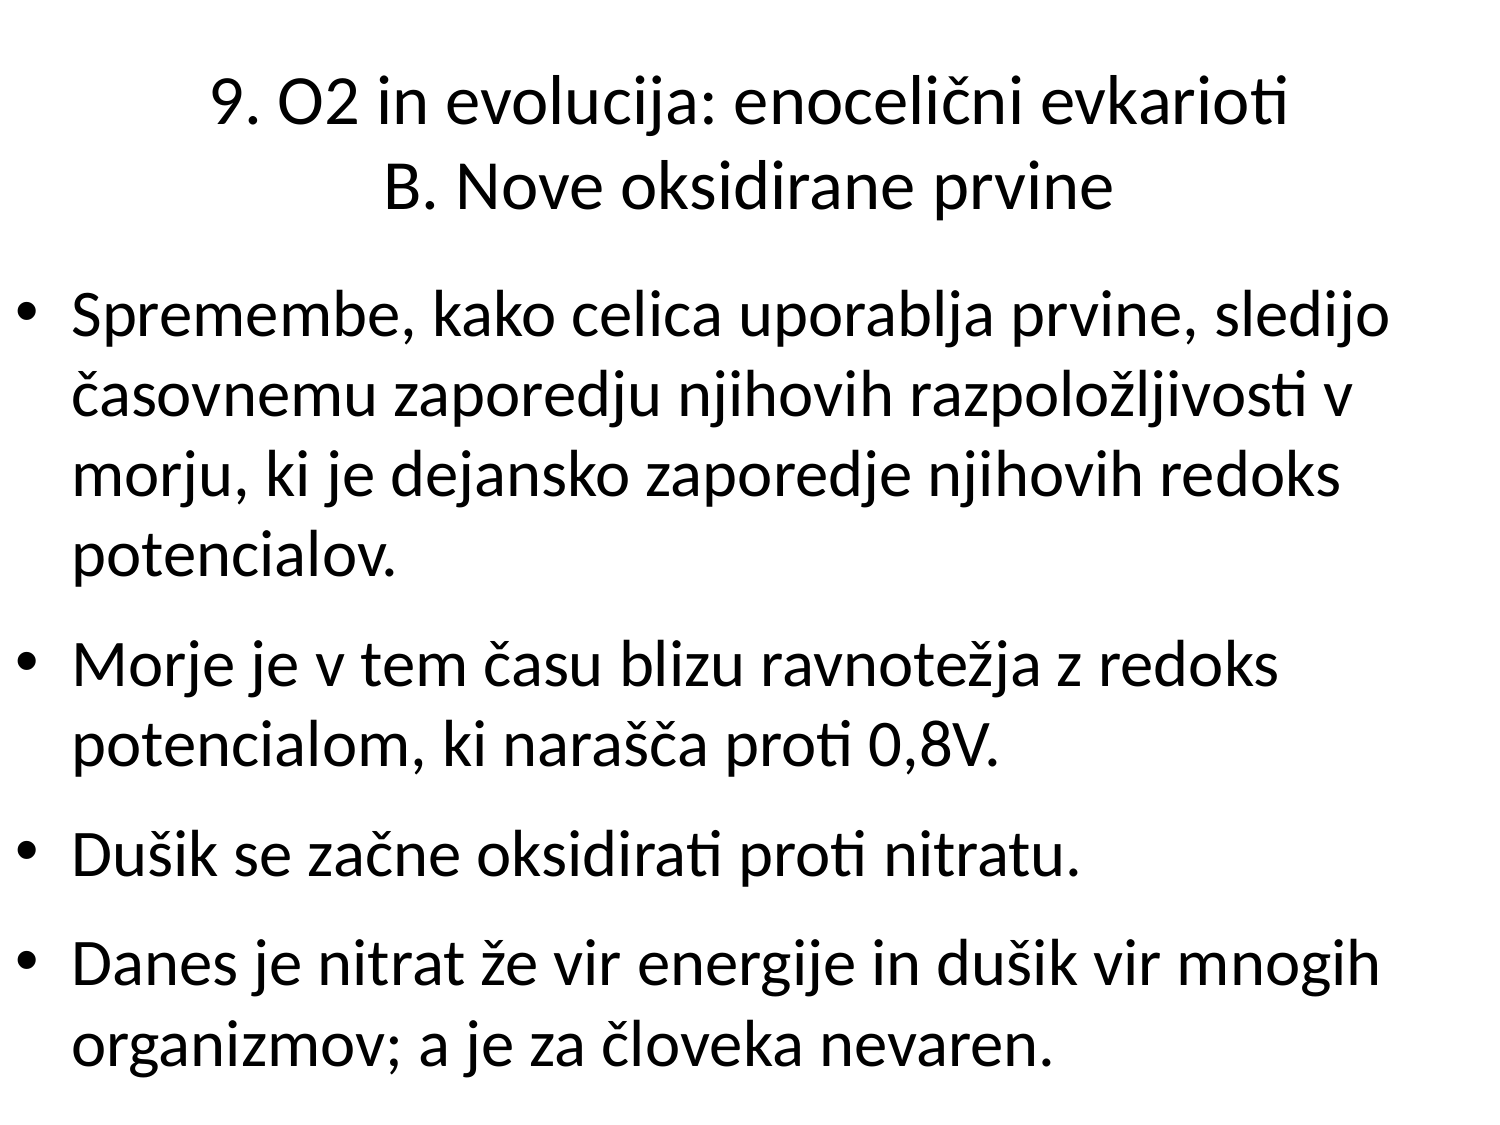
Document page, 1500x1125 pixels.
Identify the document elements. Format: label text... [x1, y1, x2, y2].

title 9. O2 in evolucija: enocelični evkarioti B. Nove oksidirane prvine [75, 45, 1425, 233]
list Spremembe, kako celica uporablja prvine, sledijo časovnemu zaporedju njihovih razpoložljivosti v morju, ki je dejansko zaporedje njihovih redoks potencialov. Morje je v tem času blizu ravnotežja z redoks potencialom, ki narašča proti 0,8V. Dušik se začne oksidirati proti nitratu. Danes je nitrat že vir energije in dušik vir mnogih organizmov; a je za človeka nevaren. [0, 262, 1500, 1125]
